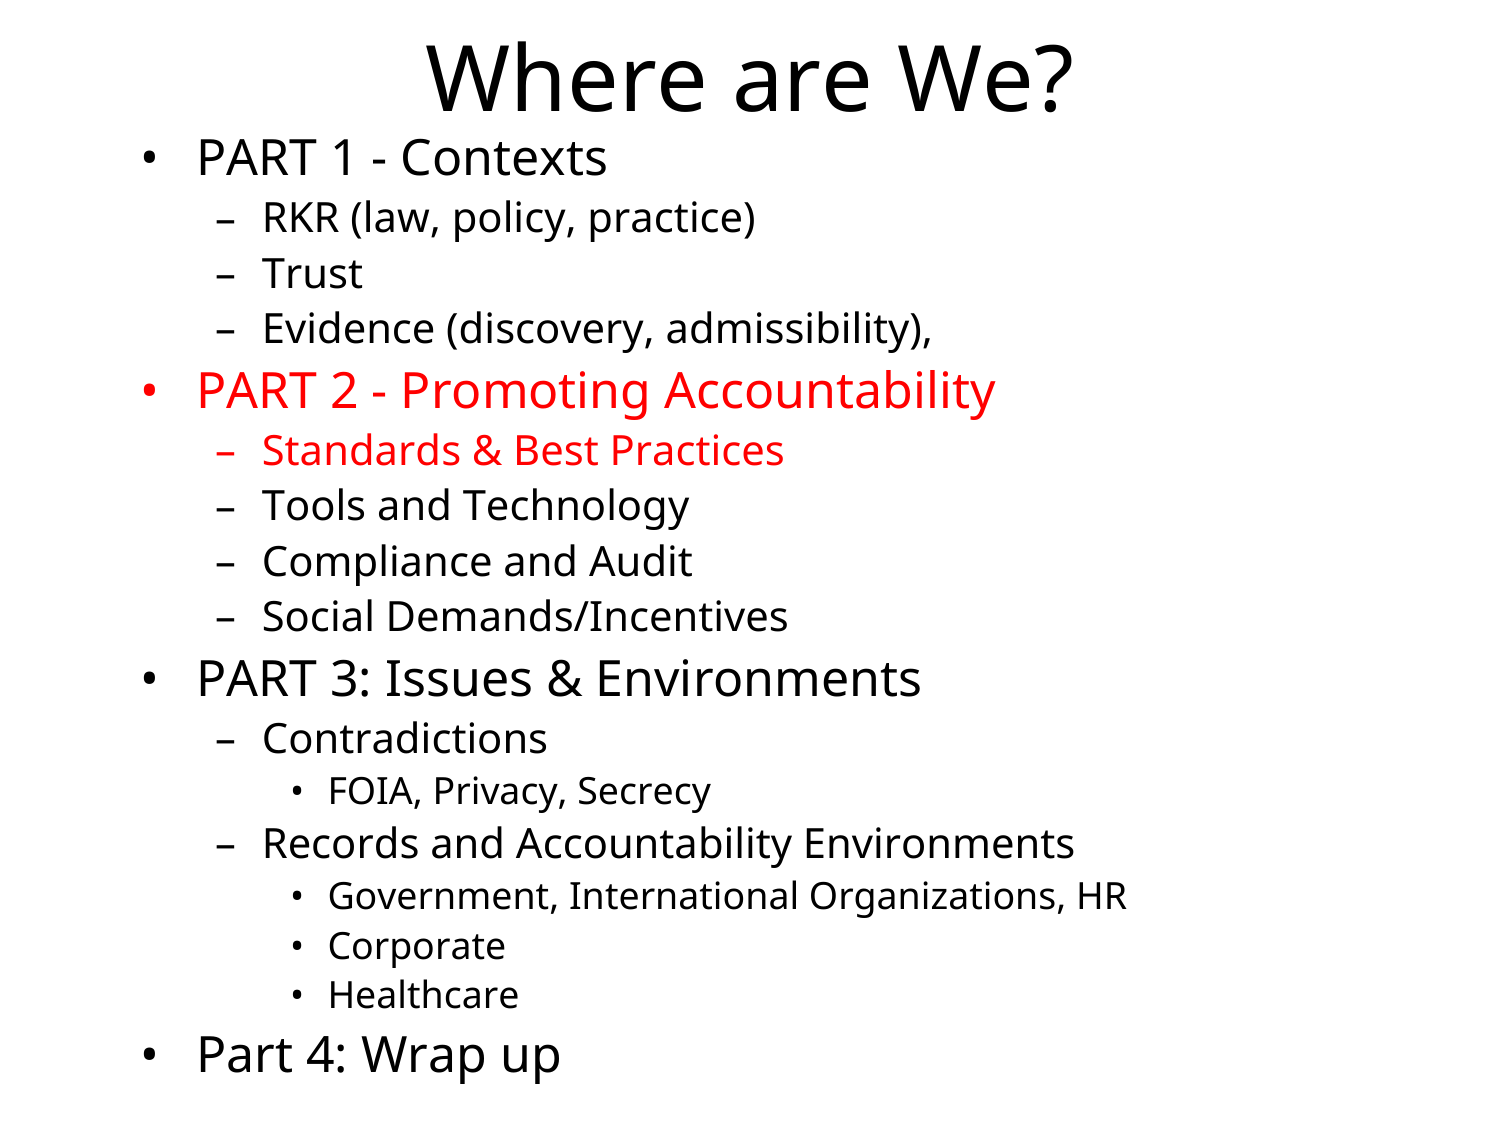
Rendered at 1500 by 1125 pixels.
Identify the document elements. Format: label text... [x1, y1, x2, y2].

title Where are We? [112, 0, 1388, 151]
list PART 1 - Contexts RKR (law, policy, practice) Trust Evidence (discovery, admissibility), PART 2 - Promoting Accountability Standards & Best Practices Tools and Technology Compliance and Audit Social Demands/Incentives PART 3: Issues & Environments Contradictions FOIA, Privacy, Secrecy Records and Accountability Environments Government, International Organizations, HR Corporate Healthcare Part 4: Wrap up [124, 124, 1500, 1113]
